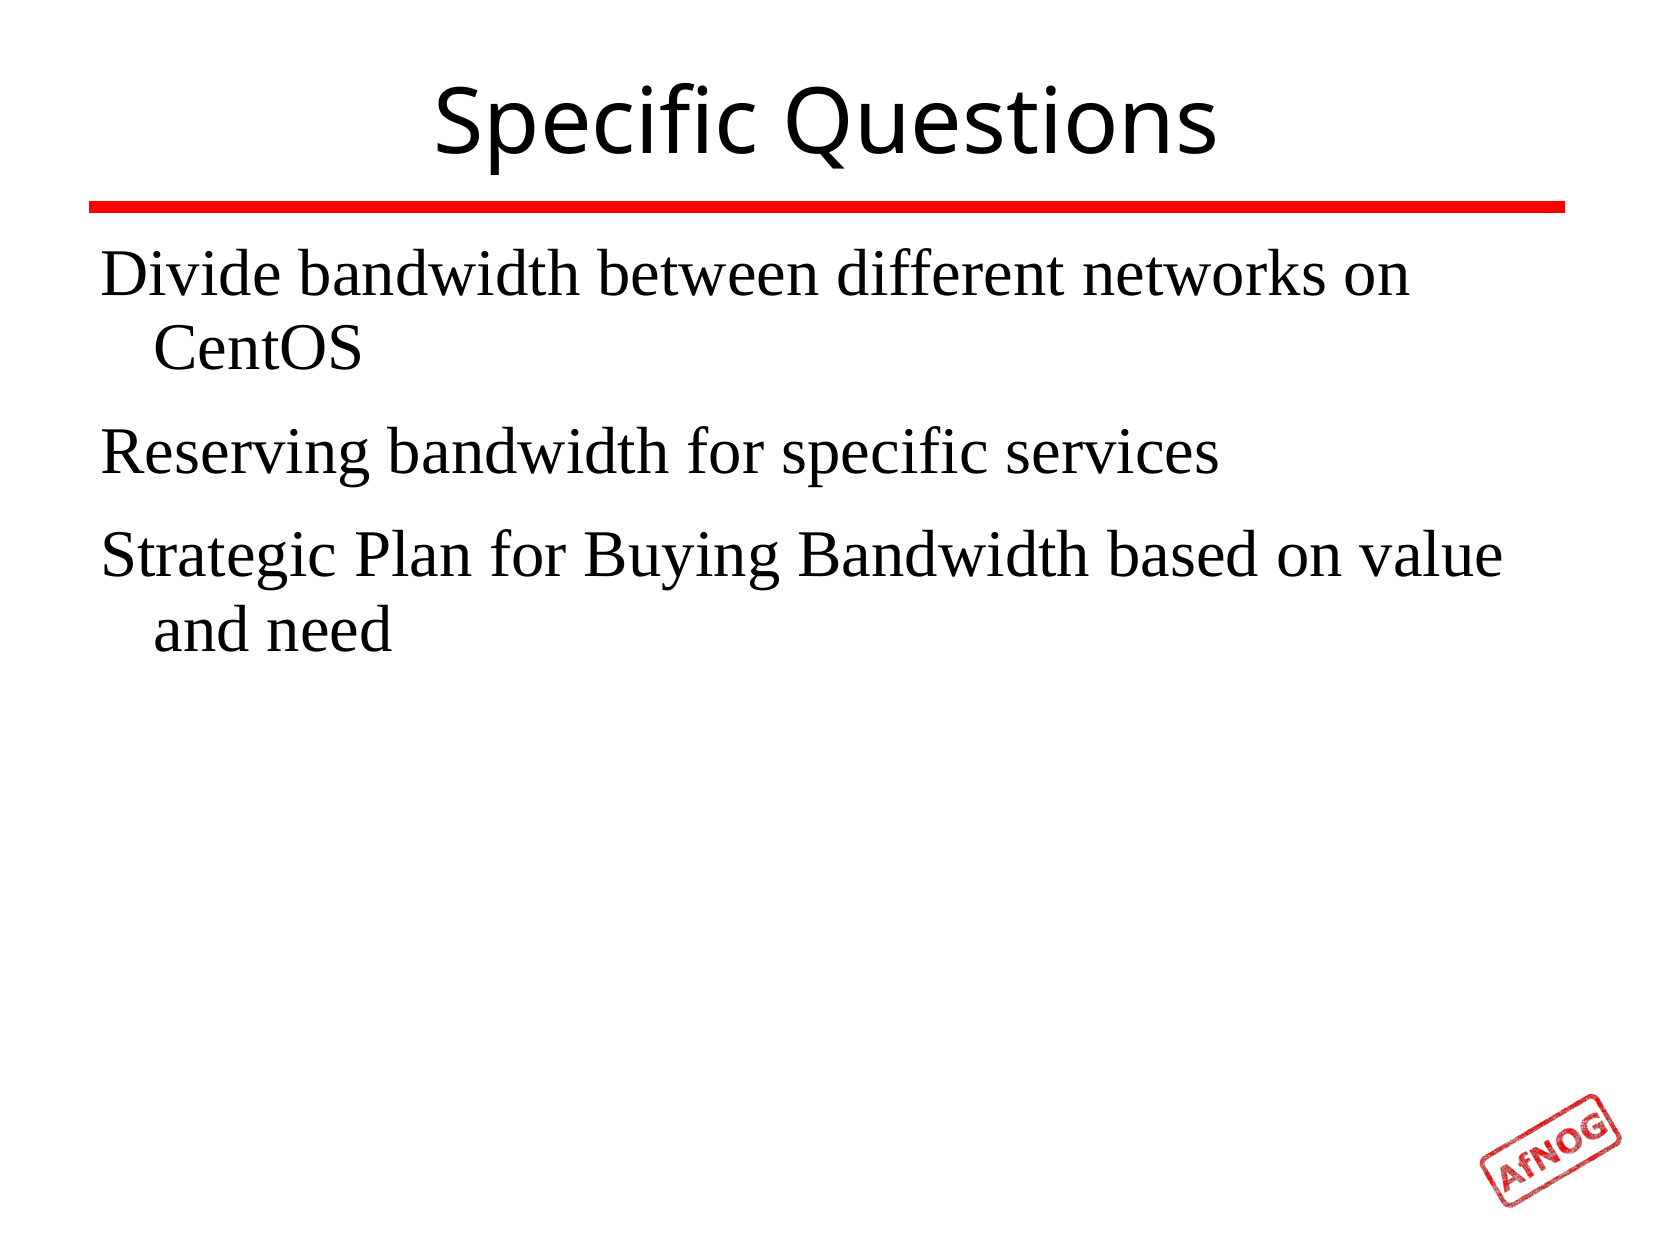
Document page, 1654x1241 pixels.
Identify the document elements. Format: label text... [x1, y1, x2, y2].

picture [1476, 1090, 1625, 1211]
title Specific Questions [88, 36, 1565, 200]
list Divide bandwidth between different networks on CentOS Reserving bandwidth for specific services Strategic Plan for Buying Bandwidth based on value and need [82, 236, 1571, 1108]
